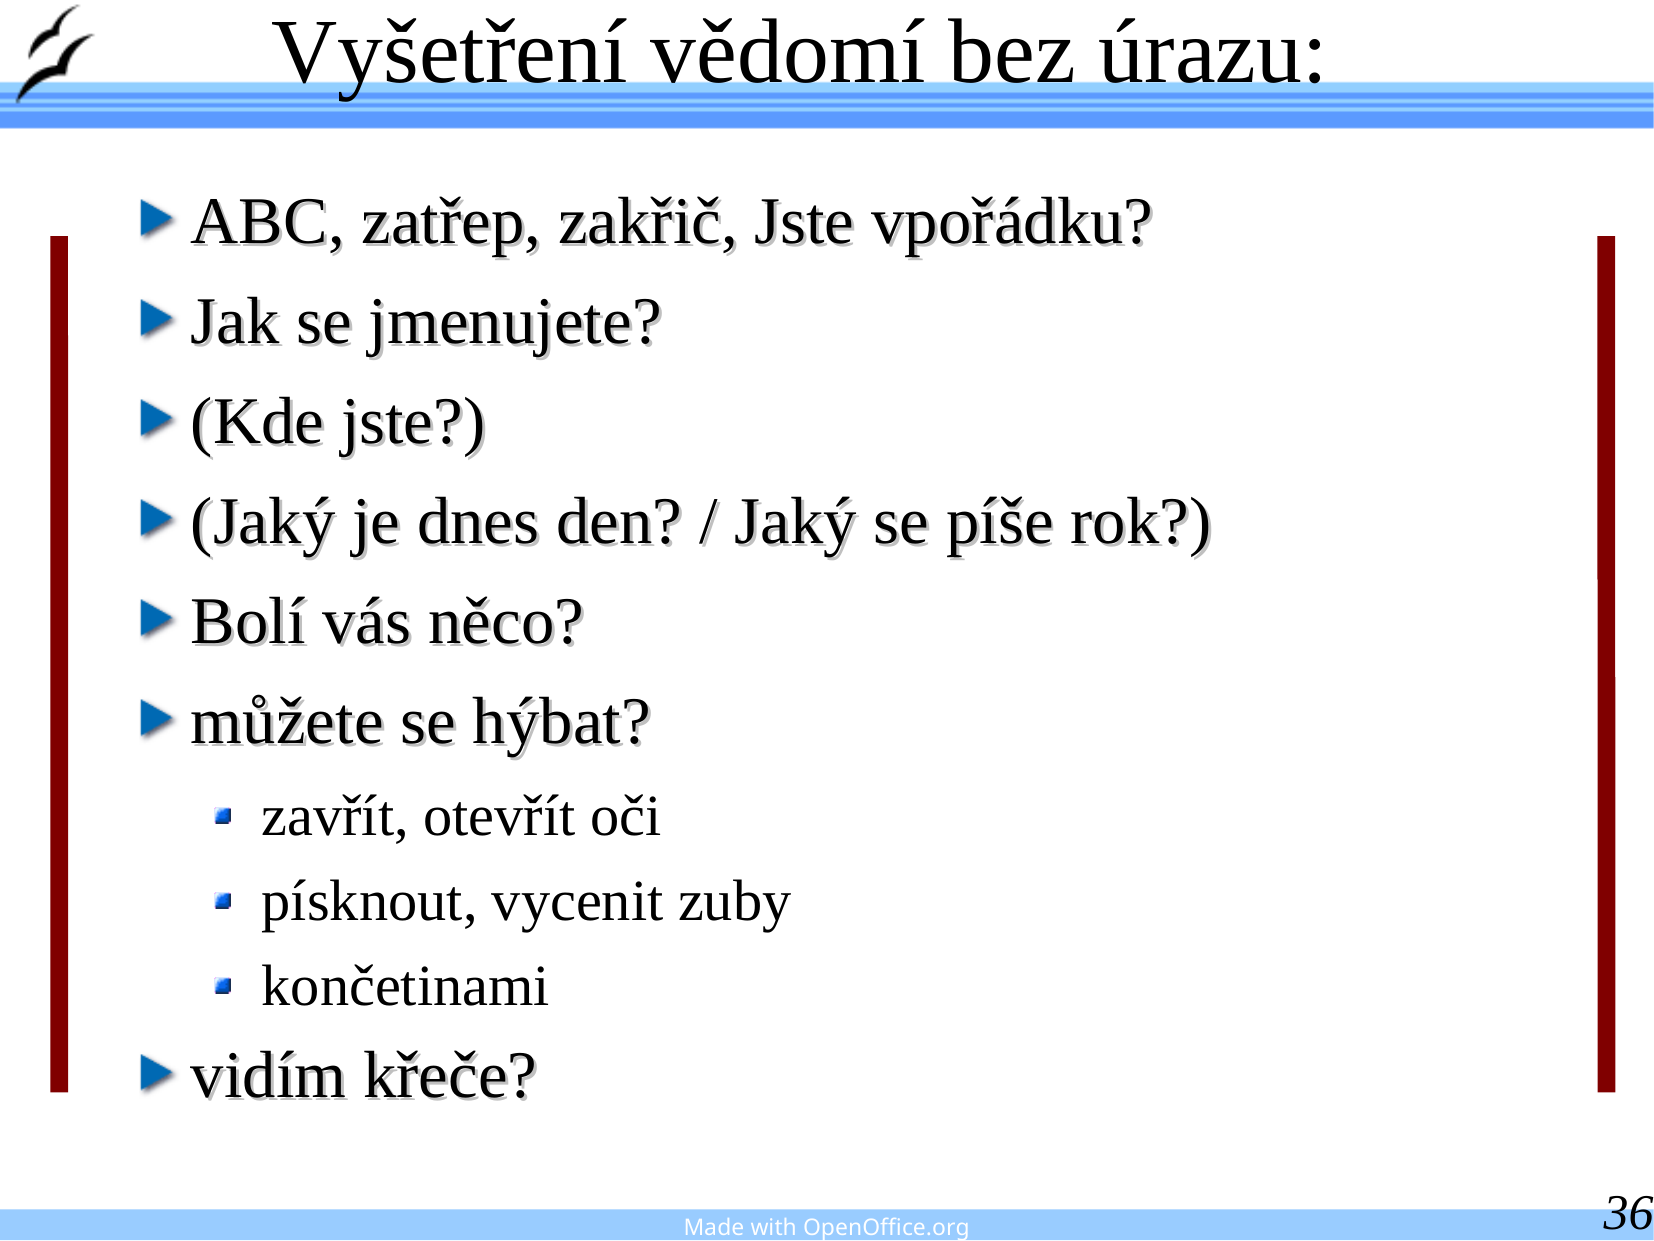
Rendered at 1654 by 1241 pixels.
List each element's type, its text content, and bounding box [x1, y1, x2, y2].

title Vyšetření vědomí bez úrazu: [94, 0, 1507, 107]
list ABC, zatřep, zakřič, Jste vpořádku? Jak se jmenujete? (Kde jste?) (Jaký je dnes den? / Jaký se píše rok?) Bolí vás něco? můžete se hýbat? zavřít, otevřít oči písknout, vycenit zuby končetinami vidím křeče? [120, 186, 1534, 1195]
picture [0, 0, 1654, 133]
